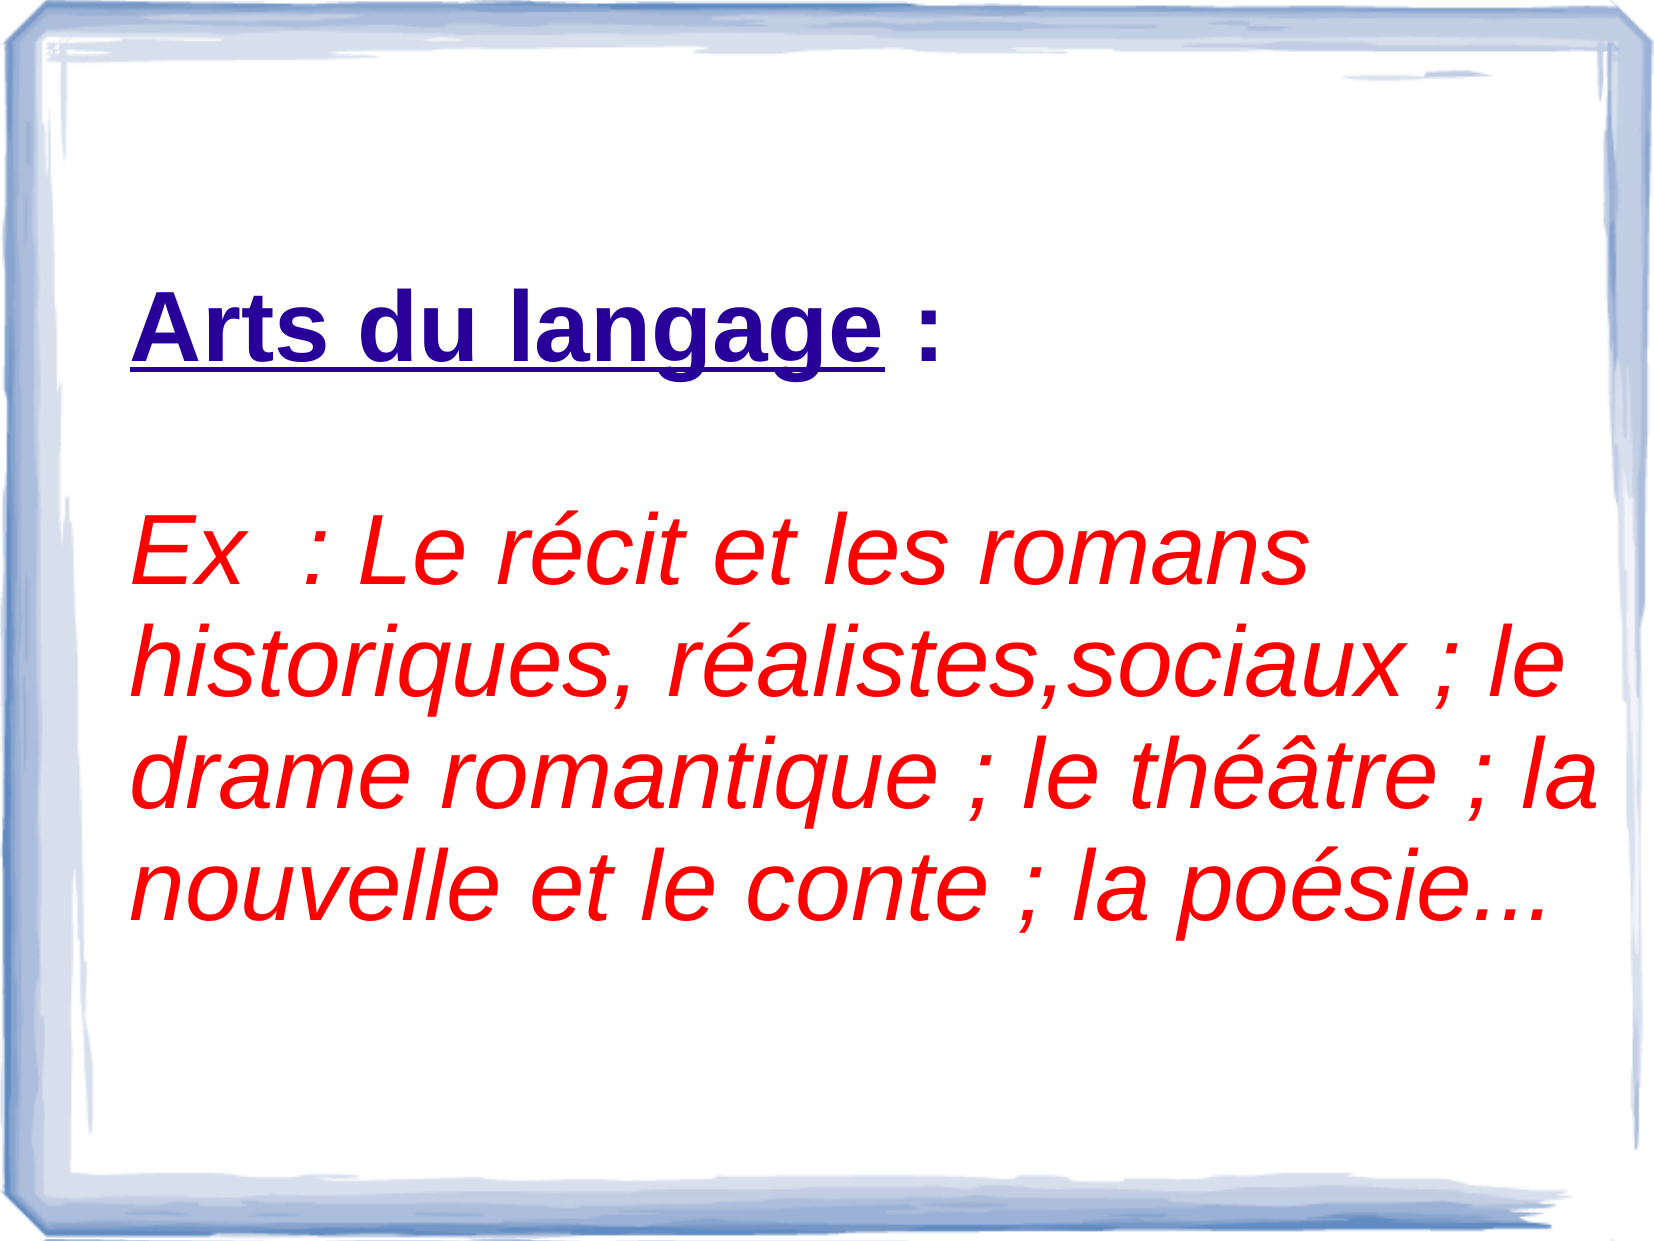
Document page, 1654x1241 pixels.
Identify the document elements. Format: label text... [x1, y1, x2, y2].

picture [0, 0, 1654, 1241]
subtitle Arts du langage : Ex : Le récit et les romans historiques, réalistes,sociaux ; le drame romantique ; le théâtre ; la nouvelle et le conte ; la poésie... [129, 59, 1619, 1153]
